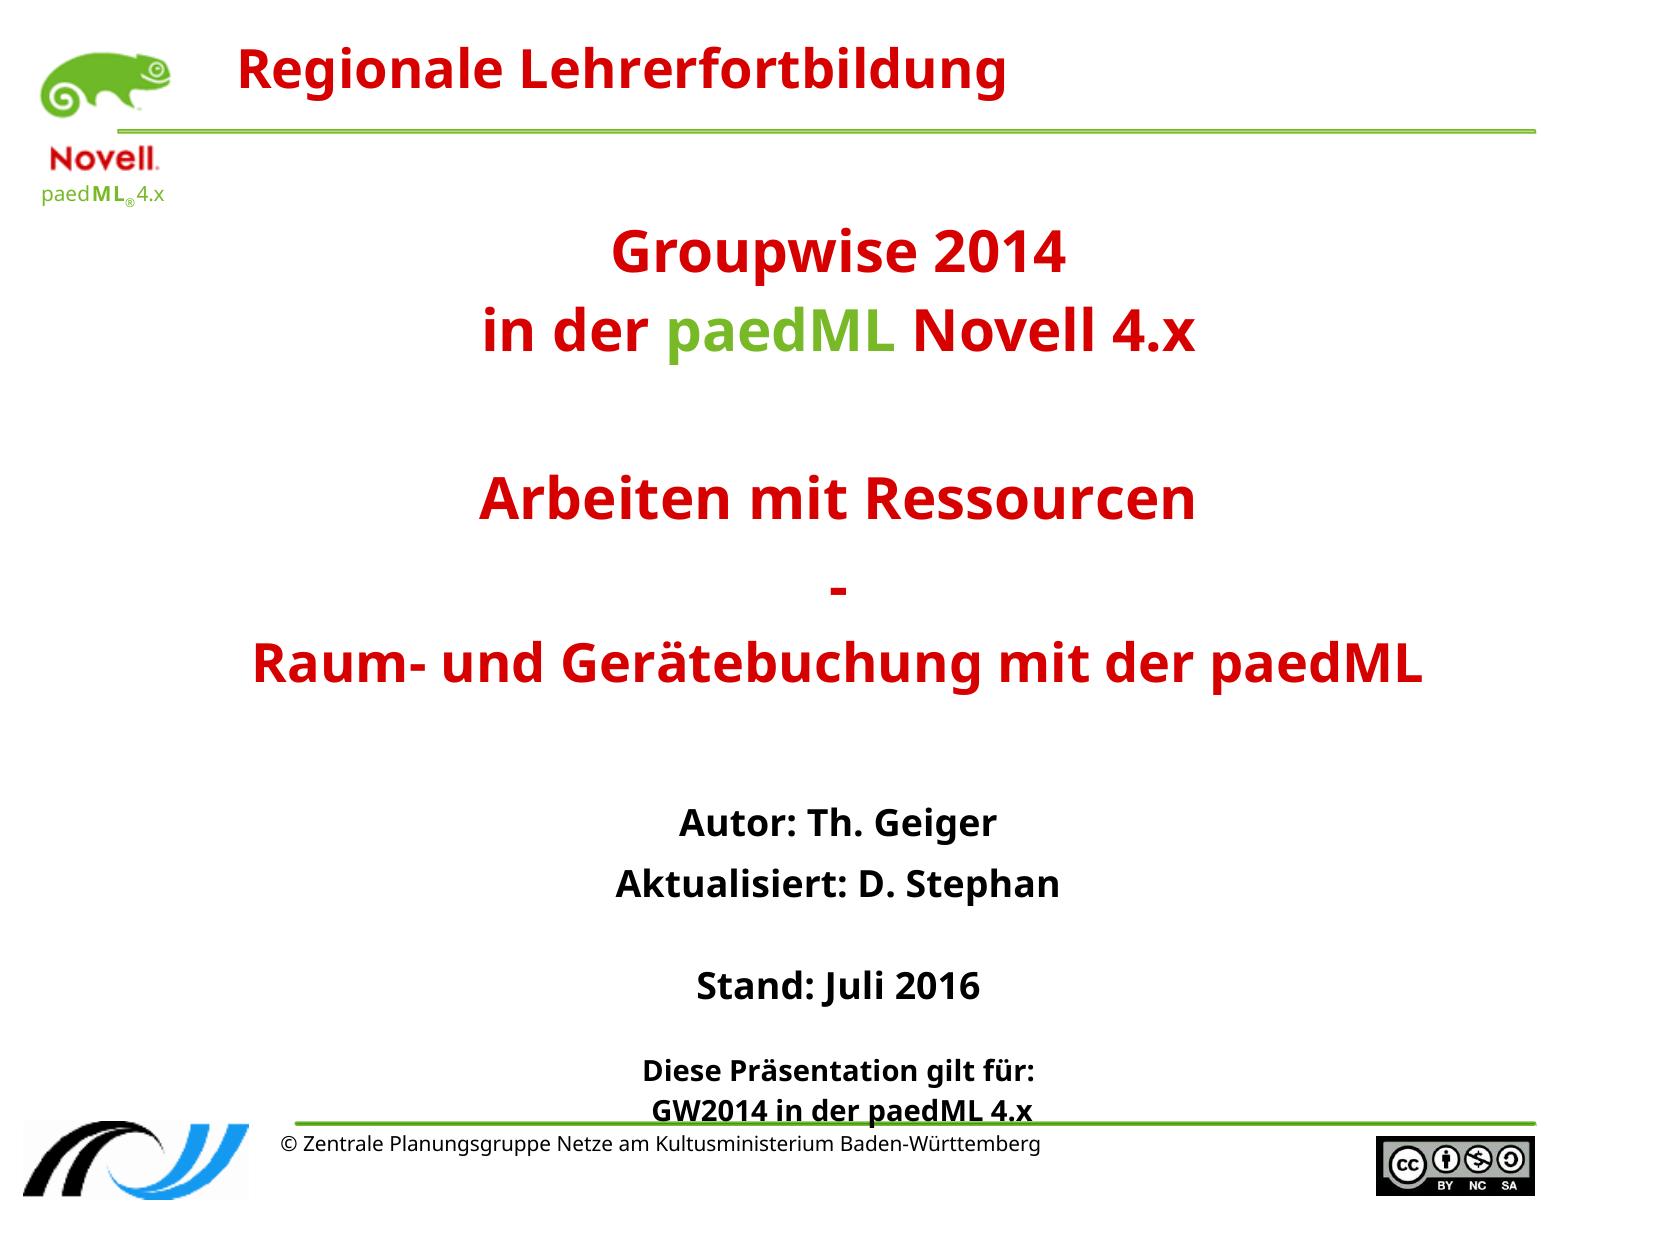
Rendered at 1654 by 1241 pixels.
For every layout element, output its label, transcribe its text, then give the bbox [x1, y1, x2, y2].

picture [23, 1121, 249, 1200]
picture [1376, 1136, 1535, 1196]
text_box © Zentrale Planungsgruppe Netze am Kultusministerium Baden-Württemberg [265, 1123, 1329, 1162]
picture [26, 35, 184, 193]
text_box Groupwise 2014 in der paedML Novell 4.x Arbeiten mit Ressourcen - Raum- und Gerätebuchung mit der paedML Autor: Th. Geiger Aktualisiert: D. Stephan Stand: Juli 2016 Diese Präsentation gilt für: GW2014 in der paedML 4.x [248, 147, 1430, 1123]
title Regionale Lehrerfortbildung [236, 17, 1536, 119]
